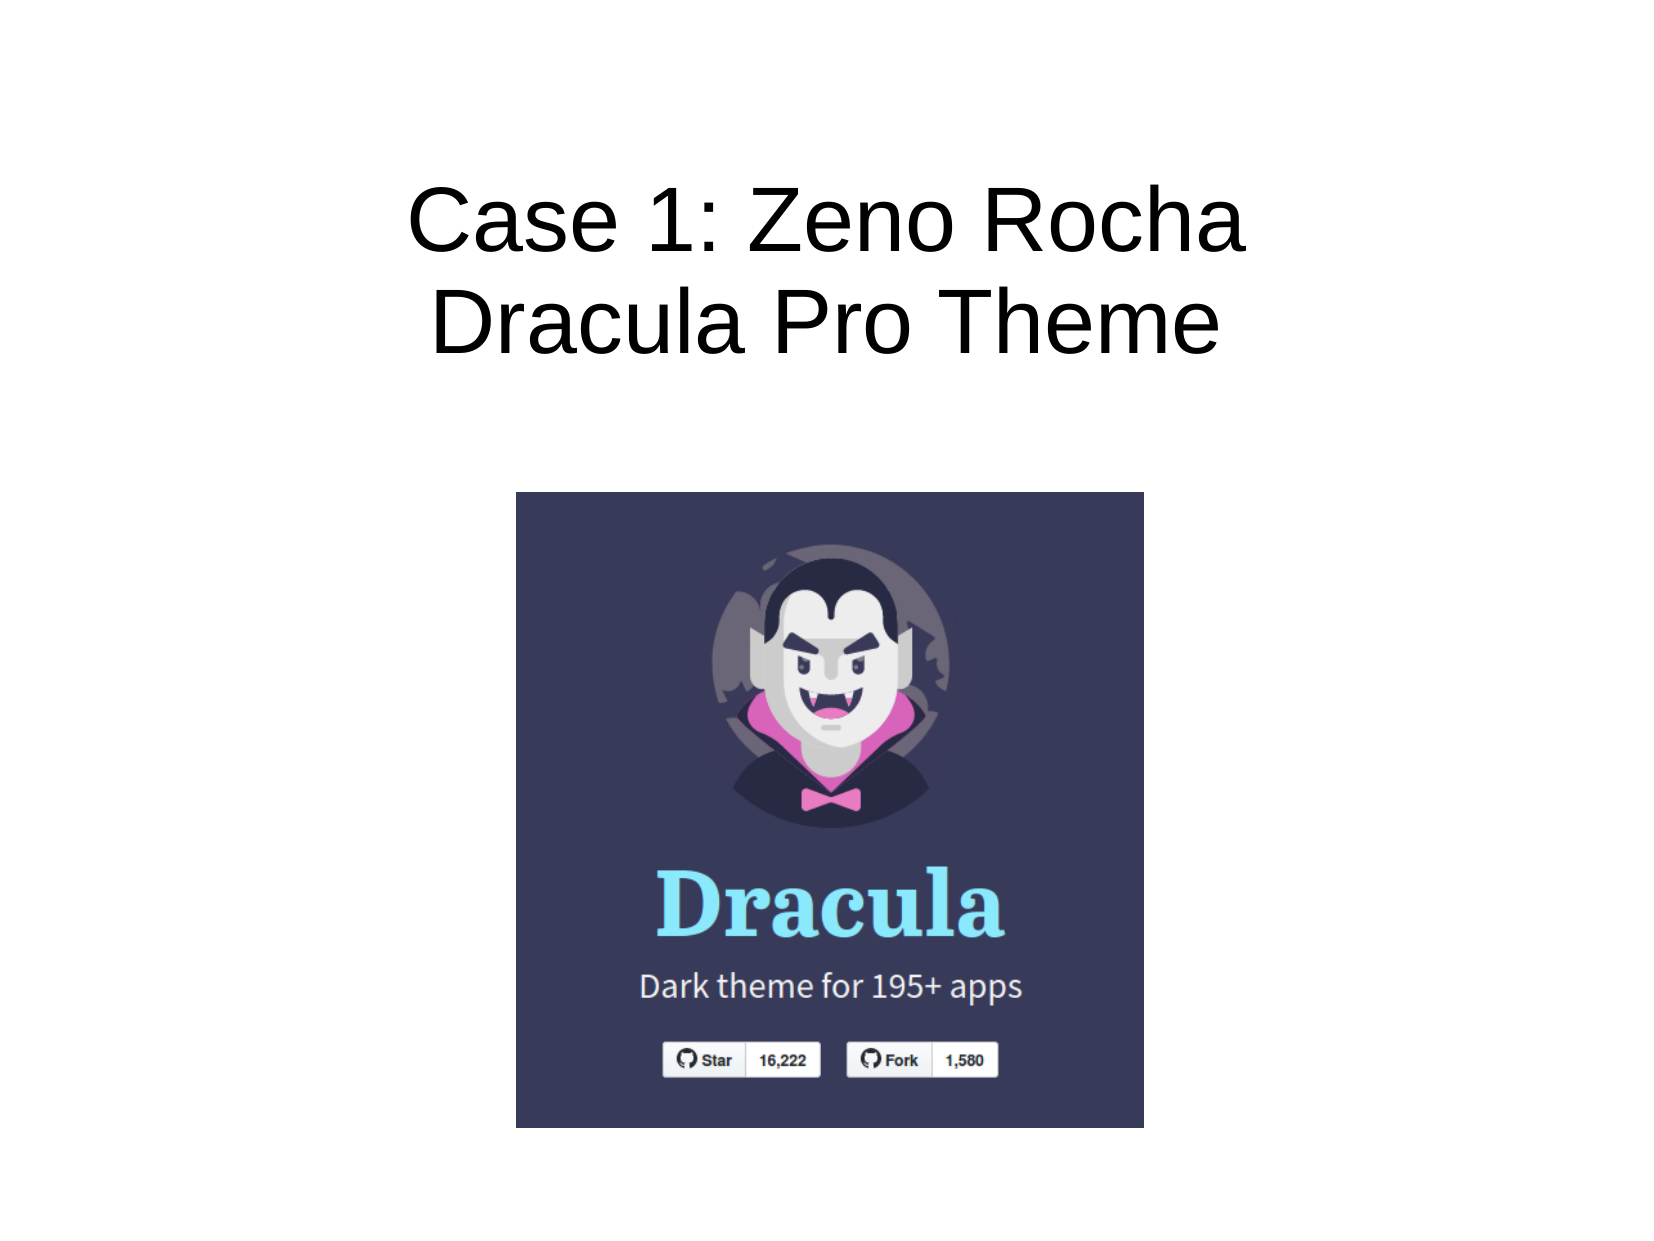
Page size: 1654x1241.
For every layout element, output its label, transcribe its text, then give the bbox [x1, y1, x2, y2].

title Case 1: Zeno Rocha Dracula Pro Theme [82, 167, 1571, 375]
picture [516, 492, 1144, 1128]
